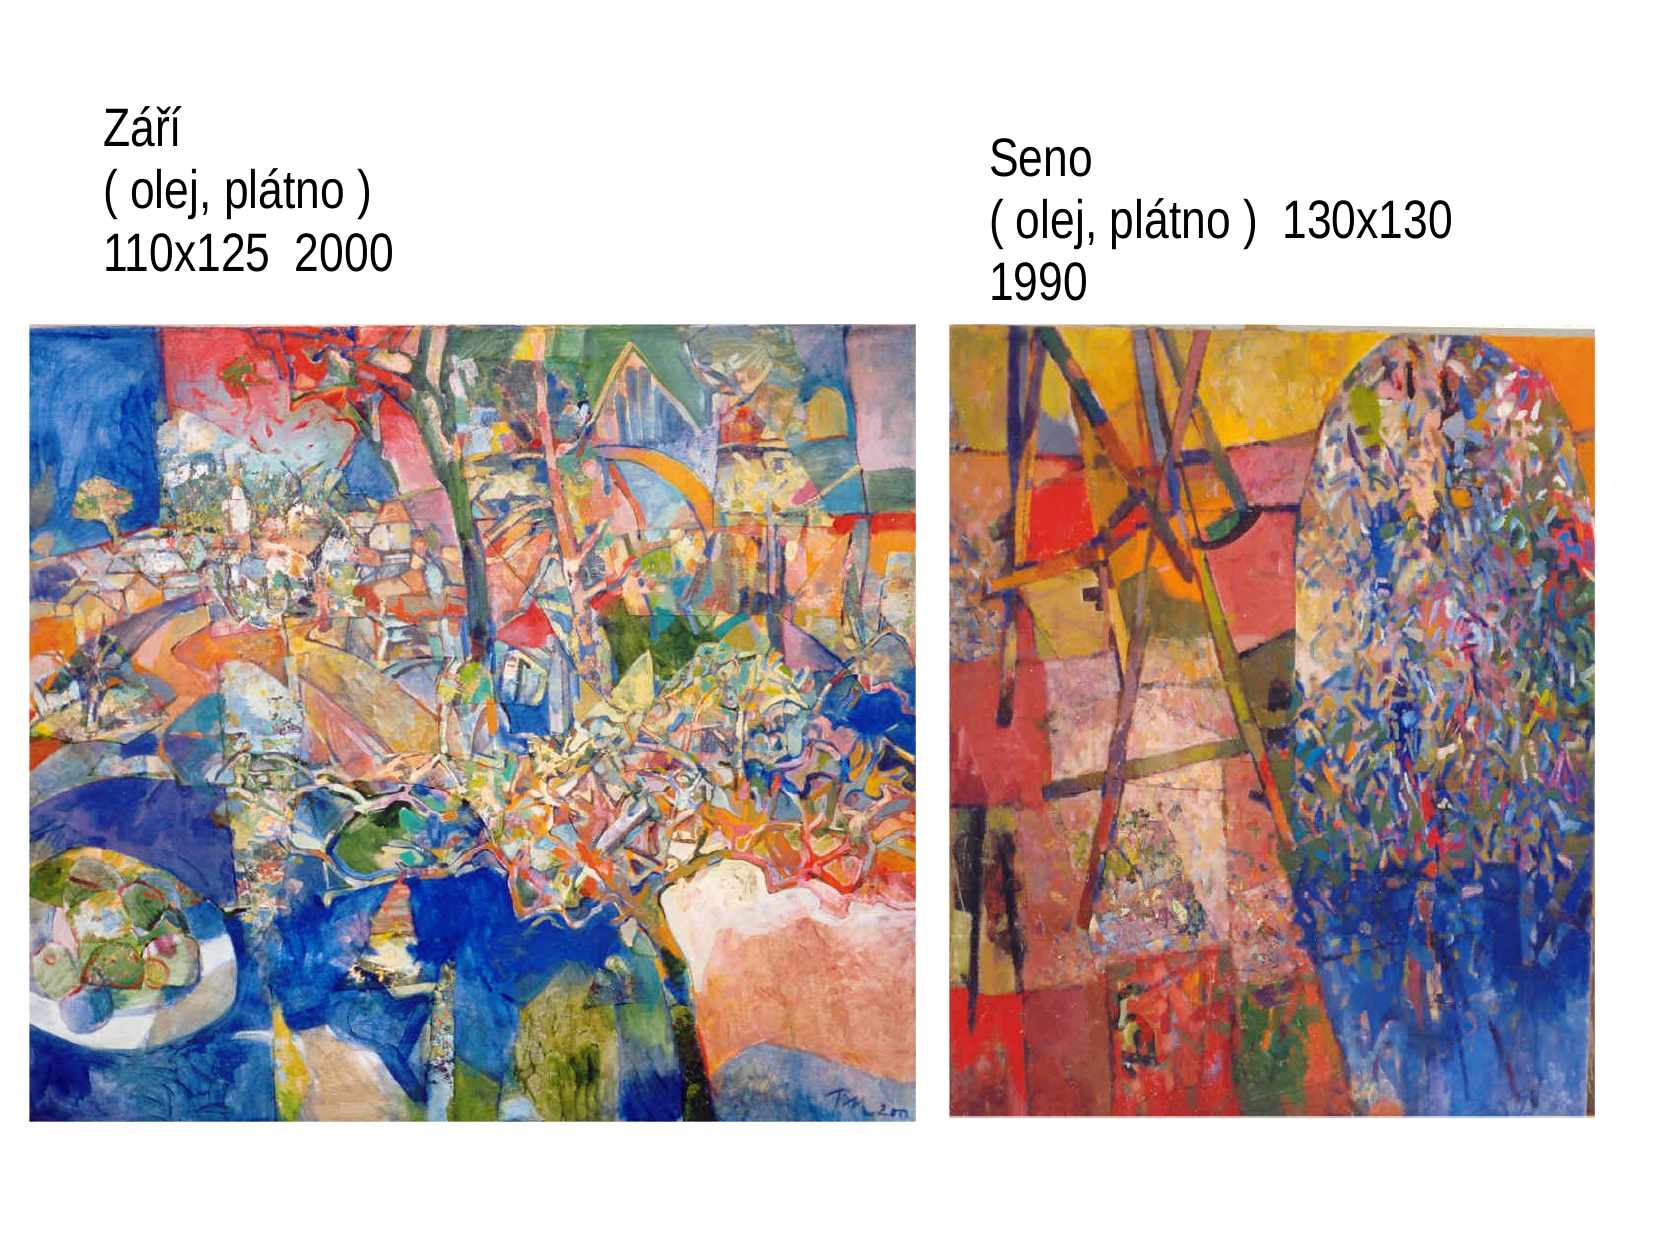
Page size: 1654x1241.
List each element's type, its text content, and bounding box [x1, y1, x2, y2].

text_box Září ( olej, plátno ) 110x125 2000 [88, 88, 502, 289]
text_box Seno ( olej, plátno ) 130x130 1990 [974, 118, 1536, 318]
picture [29, 324, 916, 1123]
picture [949, 324, 1595, 1118]
